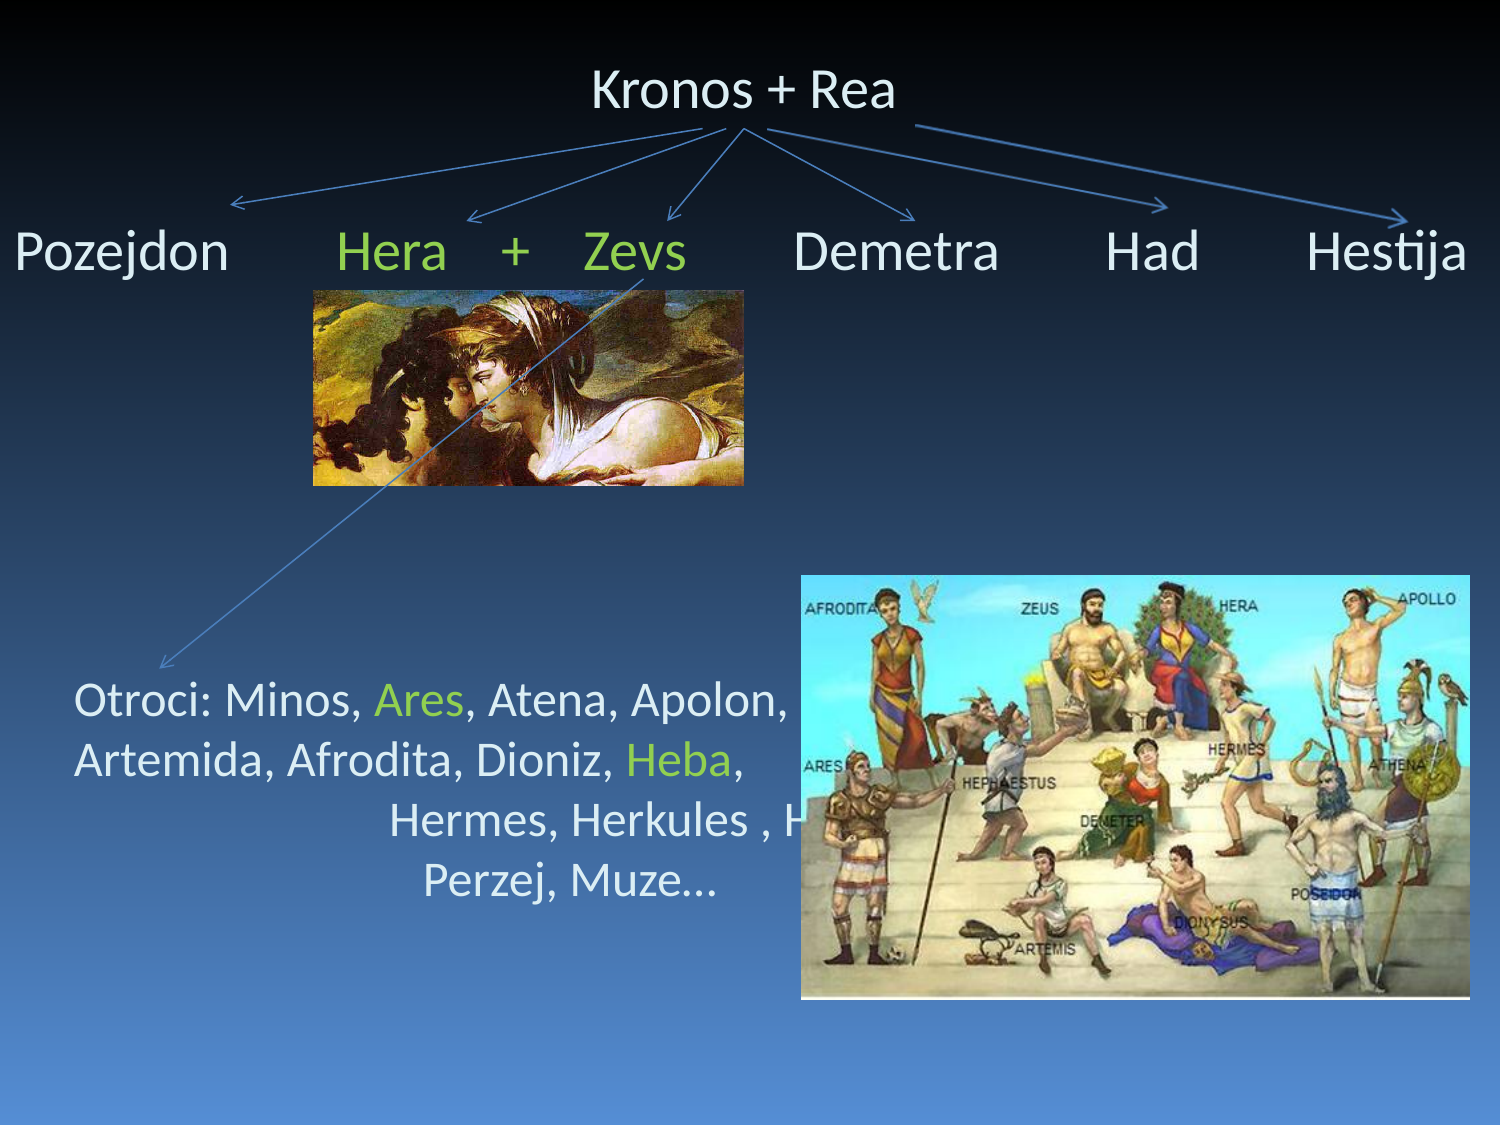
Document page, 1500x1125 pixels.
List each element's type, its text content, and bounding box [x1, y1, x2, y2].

text_box Pozejdon Hera + Zevs Demetra Had Hestija [0, 204, 1500, 290]
picture [767, 124, 1424, 238]
picture [801, 575, 1470, 1000]
picture [313, 290, 627, 486]
text_box Kronos + Rea [383, 42, 1105, 128]
picture [389, 290, 744, 486]
text_box Otroci: Minos, Ares, Atena, Apolon, Artemida, Afrodita, Dioniz, Heba, Hermes, Herkules , Helena, Hefajst, Perzej, Muze… [59, 658, 801, 914]
picture [767, 143, 908, 221]
